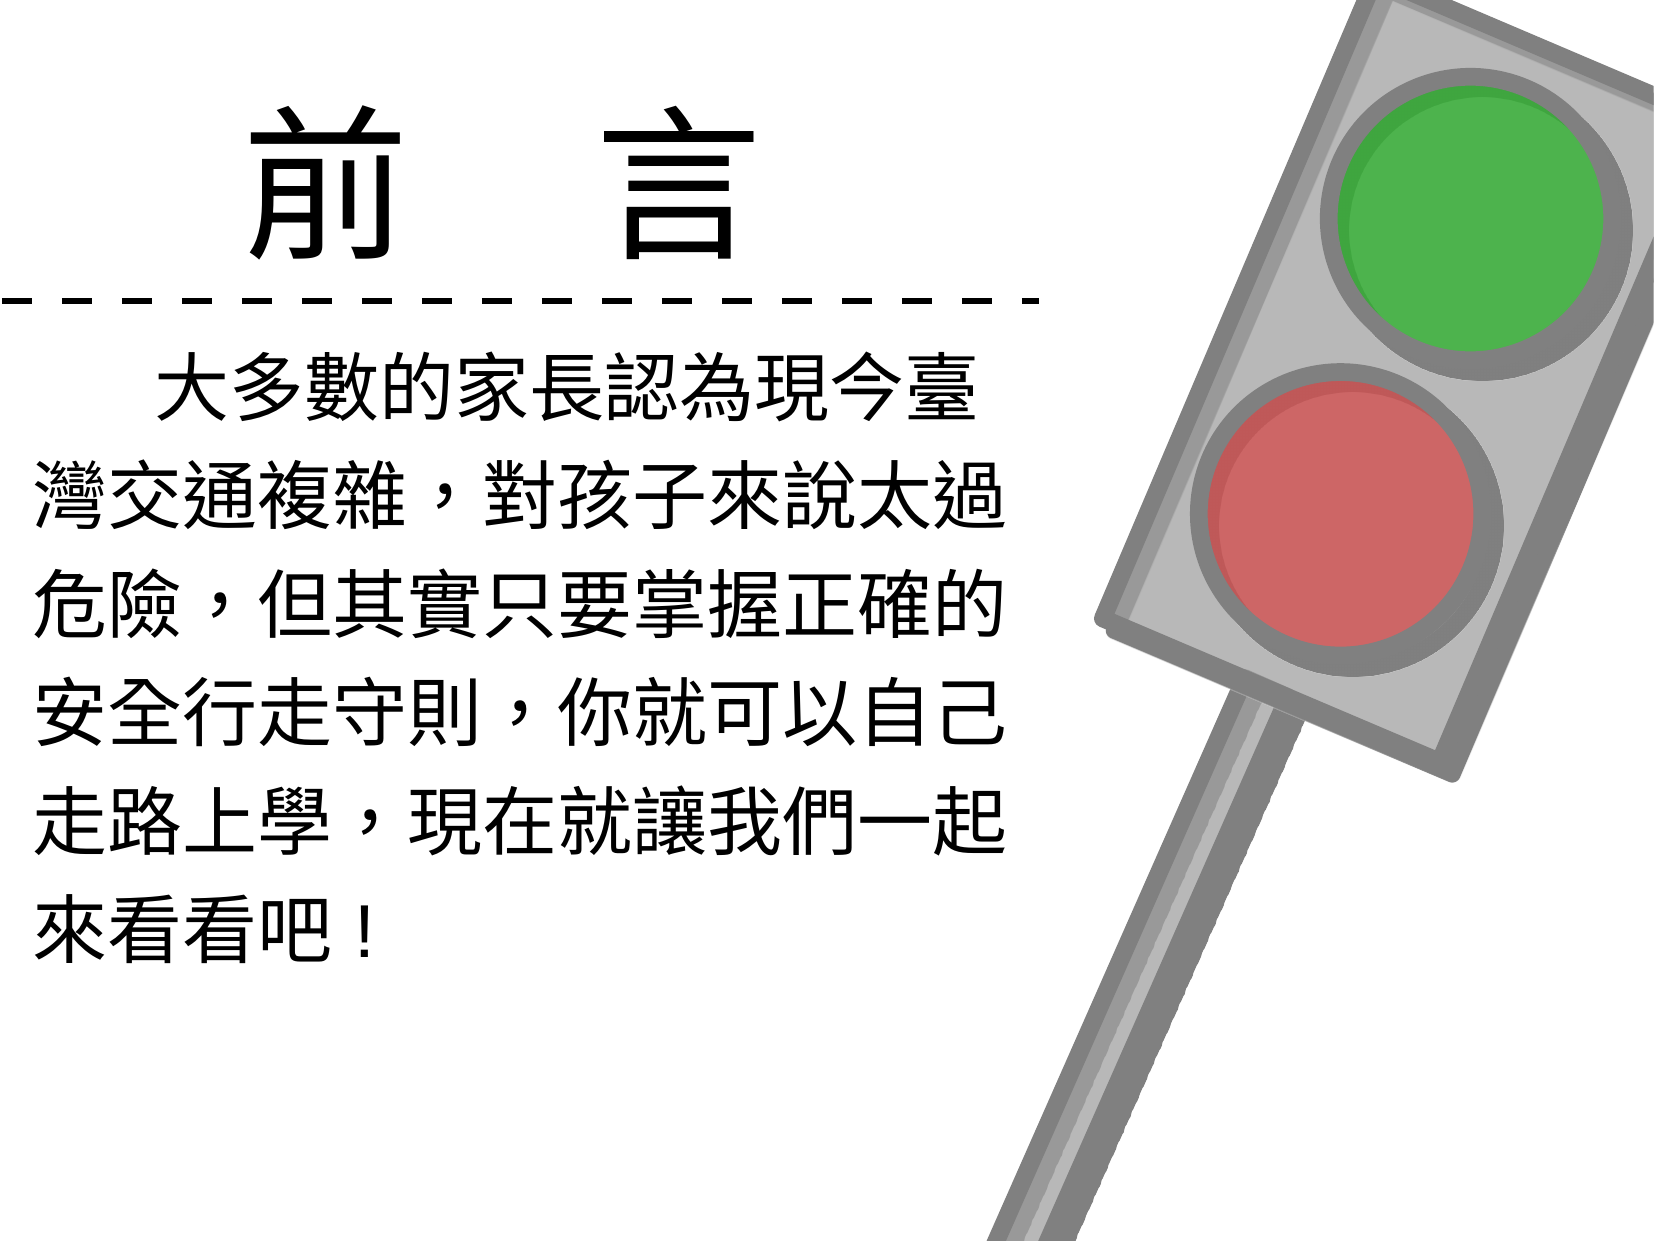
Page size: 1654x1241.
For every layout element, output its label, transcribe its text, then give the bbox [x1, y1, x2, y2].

text_box 大多數的家長認為現今臺灣交通複雜，對孩子來說太過危險，但其實只要掌握正確的安全行走守則，你就可以自己走路上學，現在就讓我們一起來看看吧! [17, 320, 1034, 1241]
text_box 前 言 [224, 42, 922, 286]
